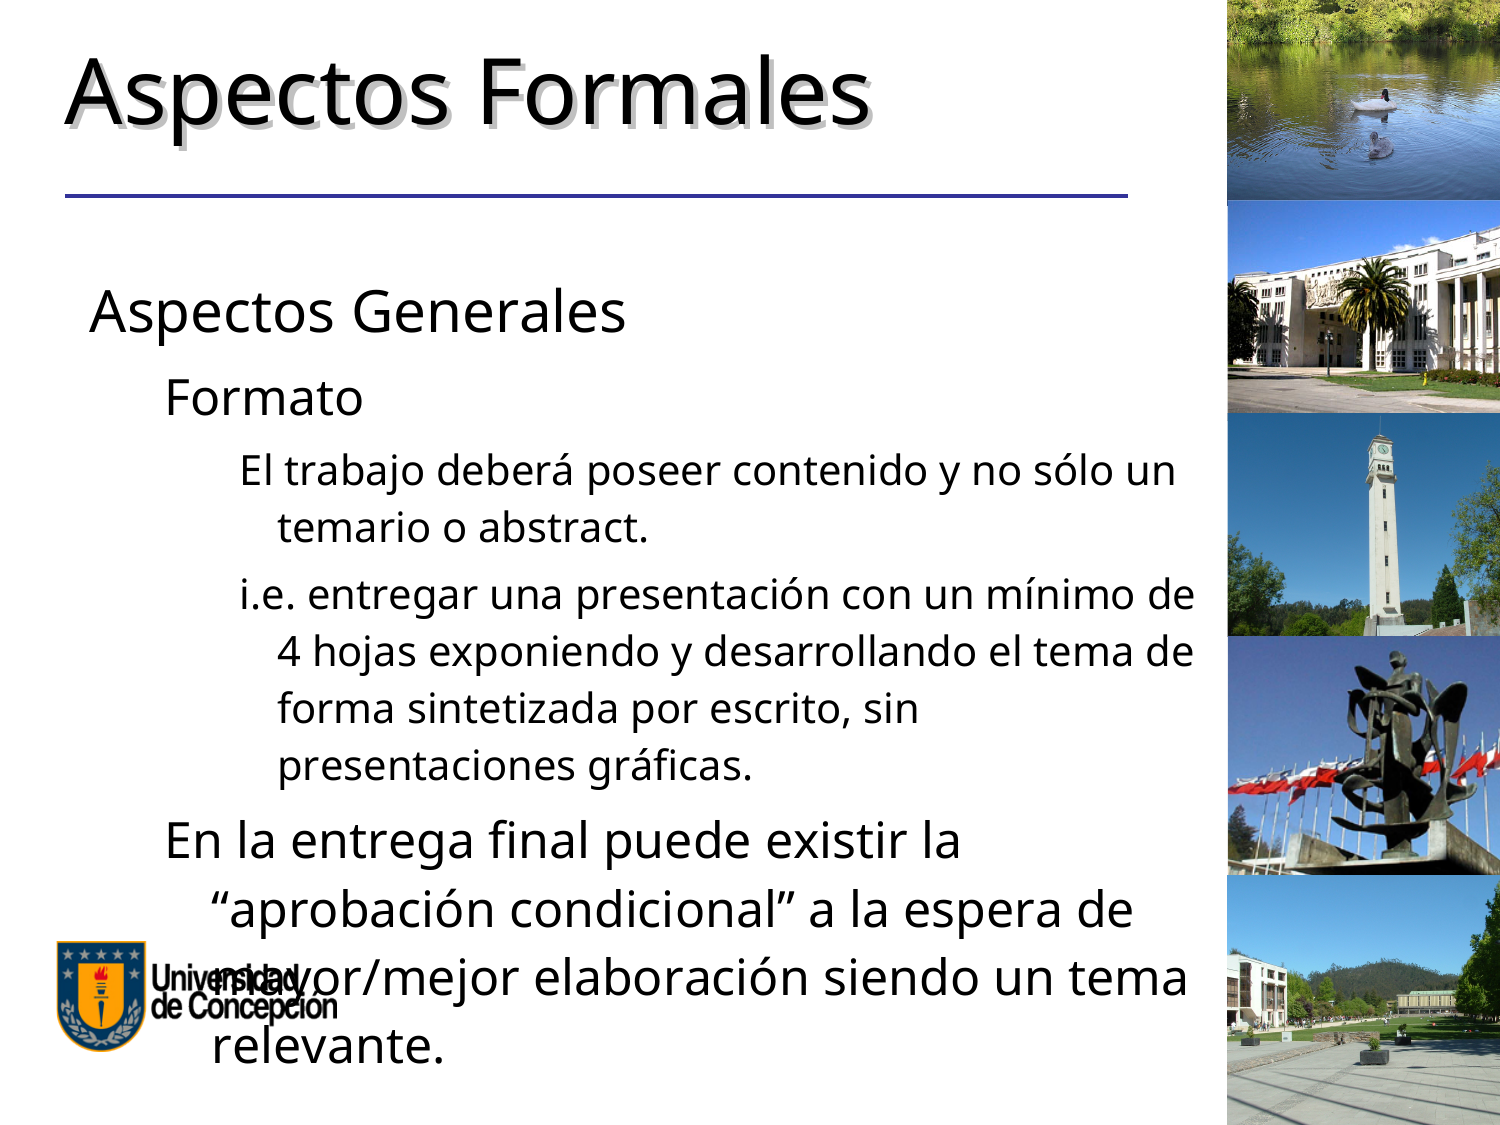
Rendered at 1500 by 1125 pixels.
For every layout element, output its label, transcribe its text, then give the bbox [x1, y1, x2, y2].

picture [239, 1039, 253, 1047]
picture [280, 1039, 294, 1047]
list Aspectos Generales Formato El trabajo deberá poseer contenido y no sólo un temario o abstract. i.e. entregar una presentación con un mínimo de 4 hojas exponiendo y desarrollando el tema de forma sintetizada por escrito, sin presentaciones gráficas. En la entrega final puede existir la “aprobación condicional” a la espera de mayor/mejor elaboración siendo un tema relevante. [74, 262, 1223, 1006]
title Aspectos Formales [49, 0, 1223, 184]
picture [56, 941, 337, 1052]
picture [1227, 0, 1500, 1125]
